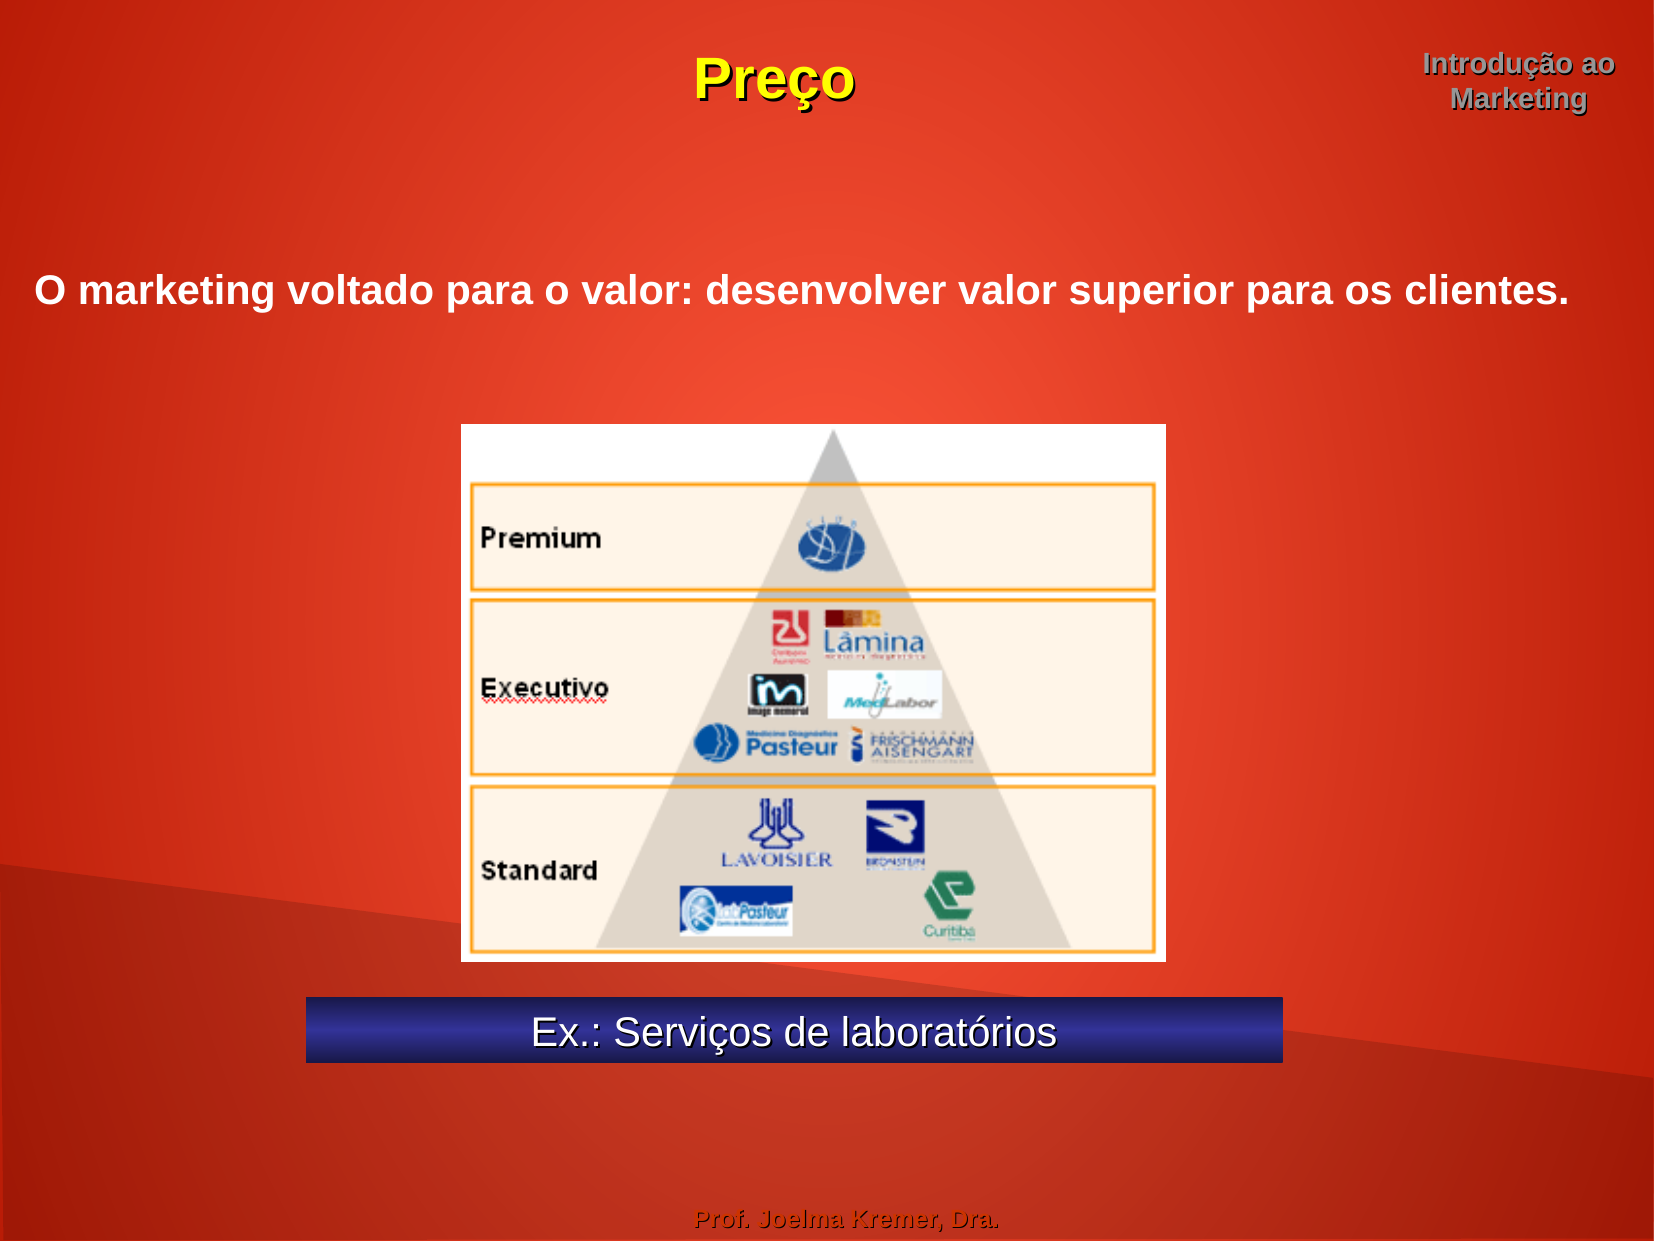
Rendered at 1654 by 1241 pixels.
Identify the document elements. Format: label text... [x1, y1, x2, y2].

text_box Ex.: Serviços de laboratórios [306, 997, 1283, 1063]
picture [461, 424, 1166, 962]
title Introdução ao Marketing [1386, 21, 1652, 139]
text_box Prof. Joelma Kremer, Dra. [566, 1195, 1127, 1241]
text_box O marketing voltado para o valor: desenvolver valor superior para os clientes. [19, 255, 1654, 321]
text_box Preço [188, 32, 1361, 119]
